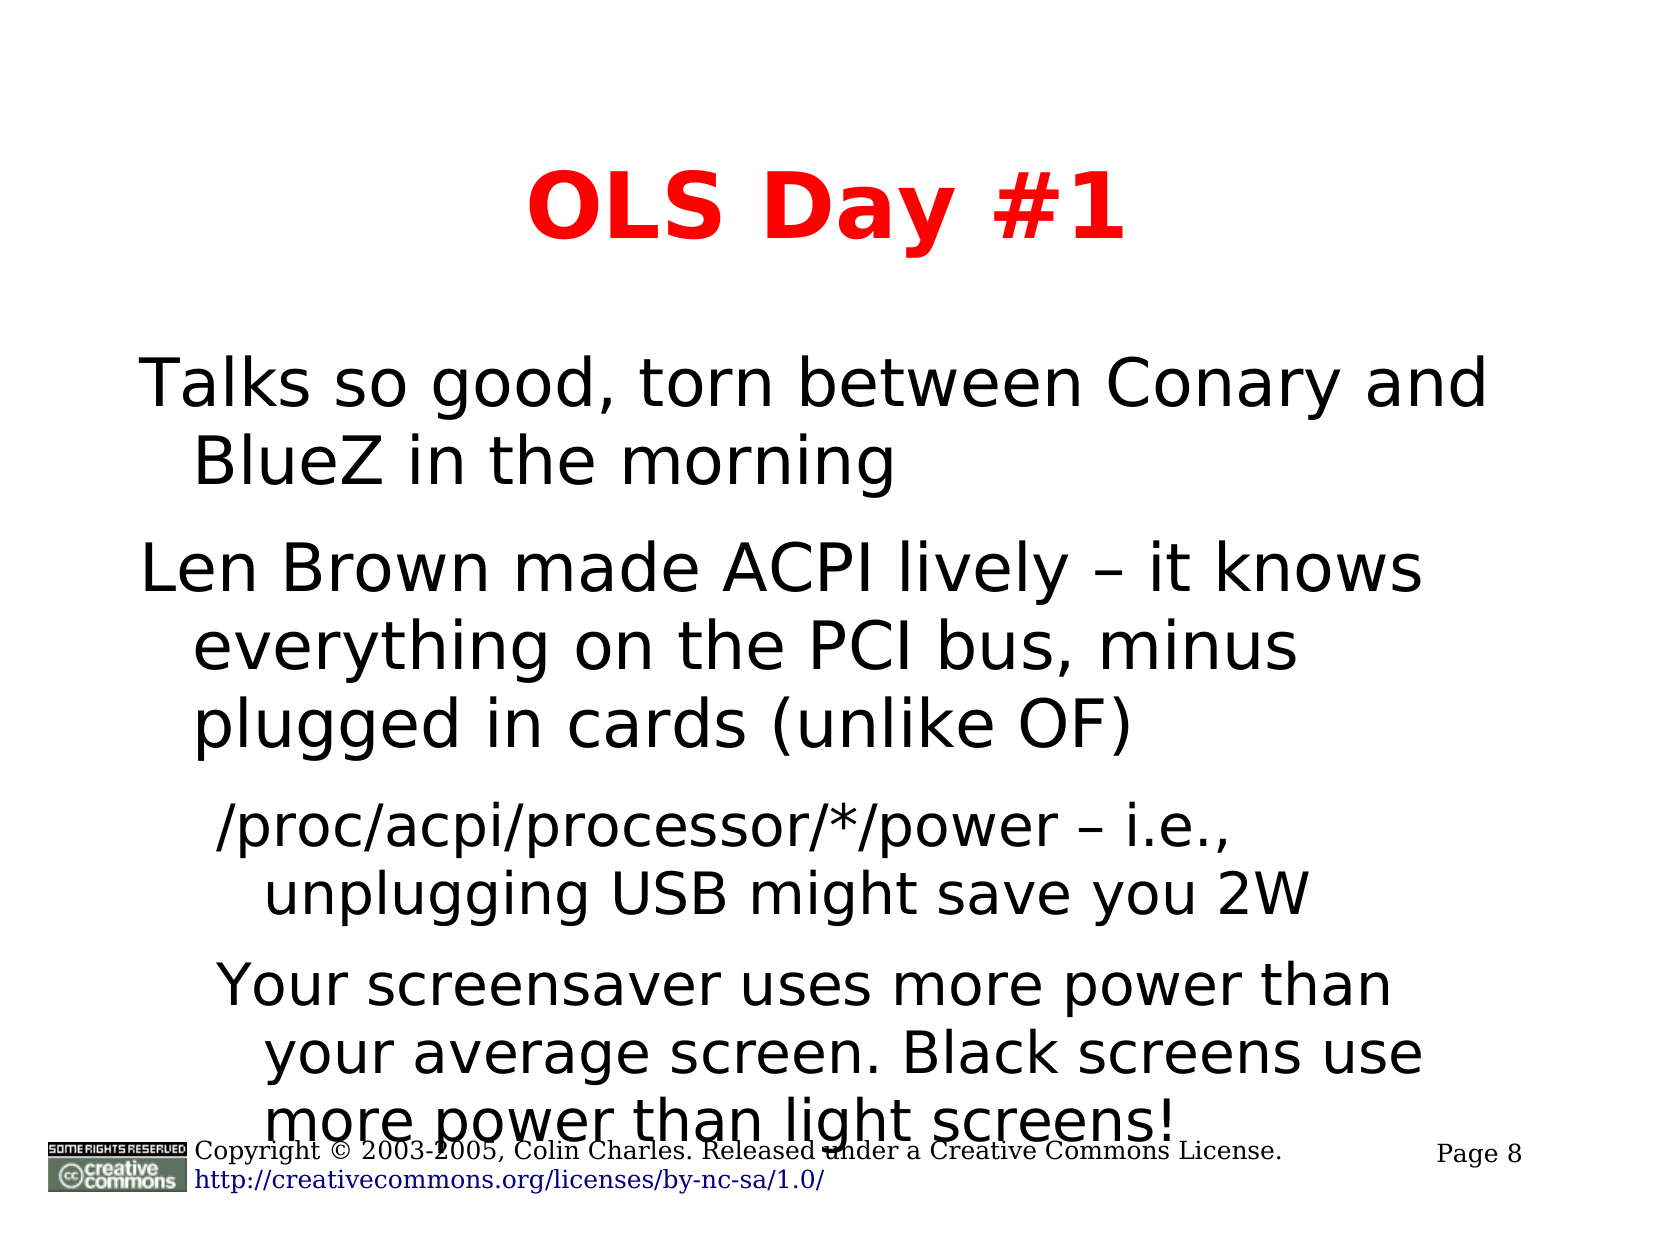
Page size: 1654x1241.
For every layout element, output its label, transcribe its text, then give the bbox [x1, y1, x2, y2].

list Talks so good, torn between Conary and BlueZ in the morning Len Brown made ACPI lively – it knows everything on the PCI bus, minus plugged in cards (unlike OF) /proc/acpi/processor/*/power – i.e., unplugging USB might save you 2W Your screensaver uses more power than your average screen. Black screens use more power than light screens! [121, 344, 1534, 1156]
title OLS Day #1 [121, 102, 1534, 311]
picture [48, 1142, 187, 1192]
